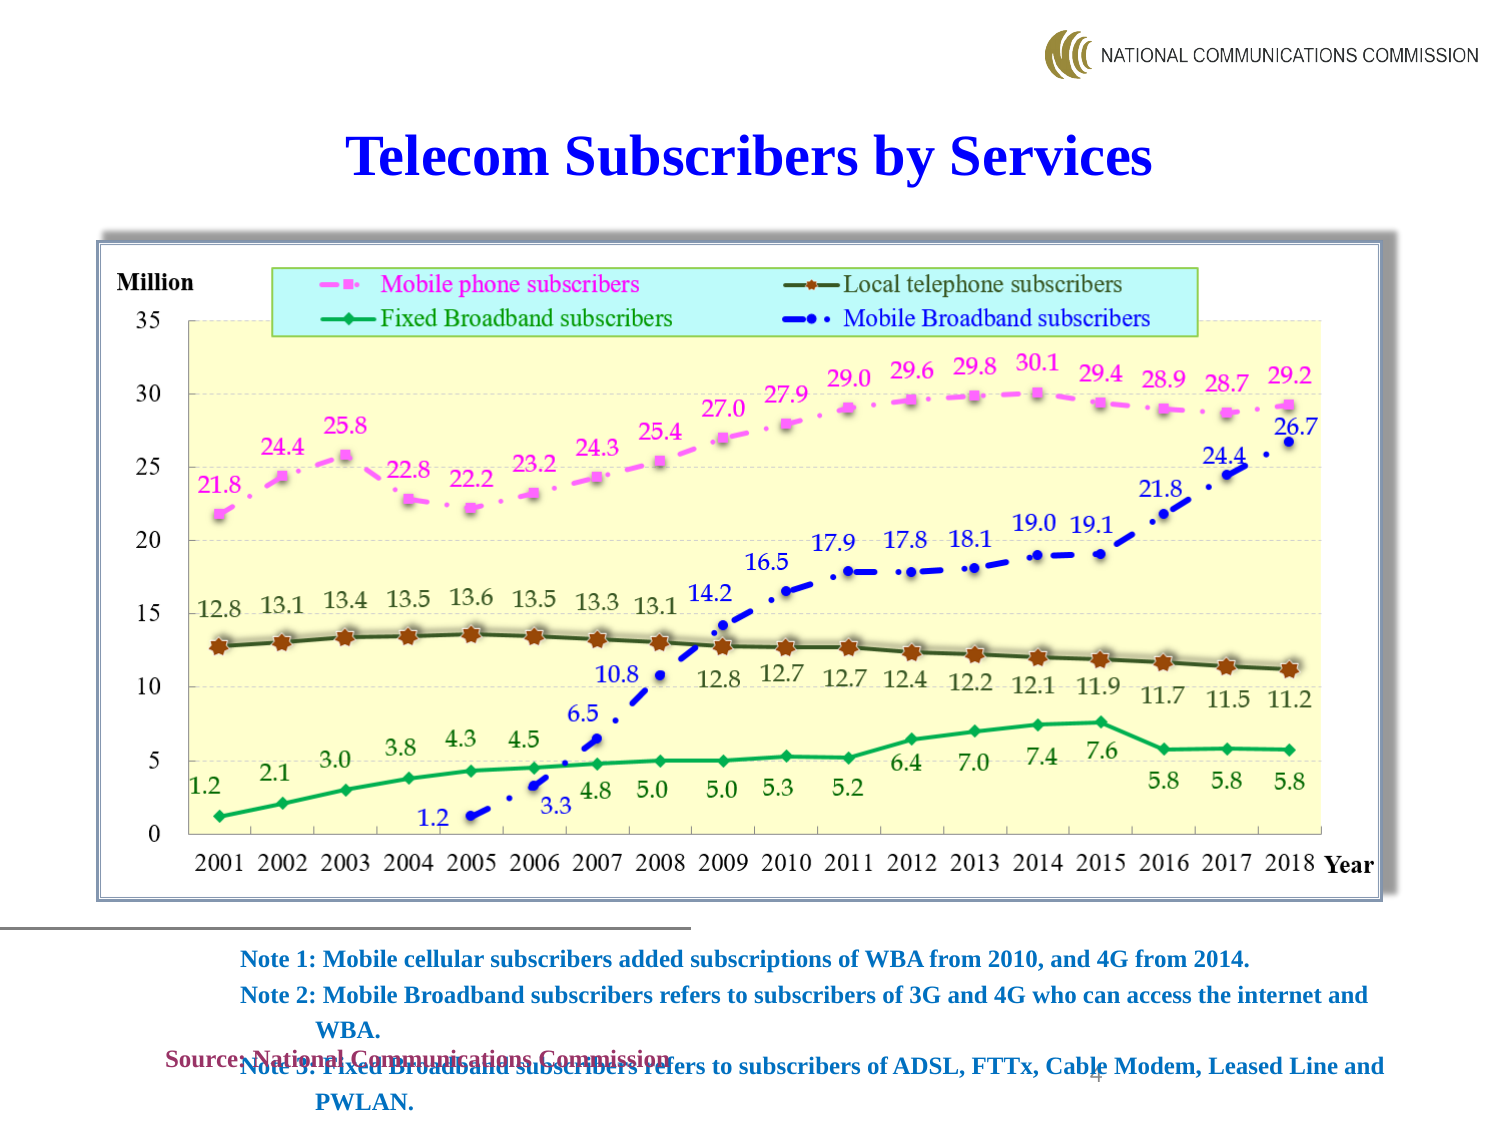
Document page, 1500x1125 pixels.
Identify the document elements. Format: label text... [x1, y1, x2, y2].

text_box Telecom Subscribers by Services [0, 90, 1500, 216]
picture [1045, 30, 1479, 79]
text_box Note 1: Mobile cellular subscribers added subscriptions of WBA from 2010, and 4G from 2014. Note 2: Mobile Broadband subscribers refers to subscribers of 3G and 4G who can access the internet and WBA. Note 3: Fixed Broadband subscribers refers to subscribers of ADSL, FTTx, Cable Modem, Leased Line and PWLAN. [0, 928, 1424, 1053]
picture [94, 222, 1406, 903]
text_box [1074, 1042, 1426, 1103]
text_box Source: National Communications Commission [0, 1035, 703, 1081]
